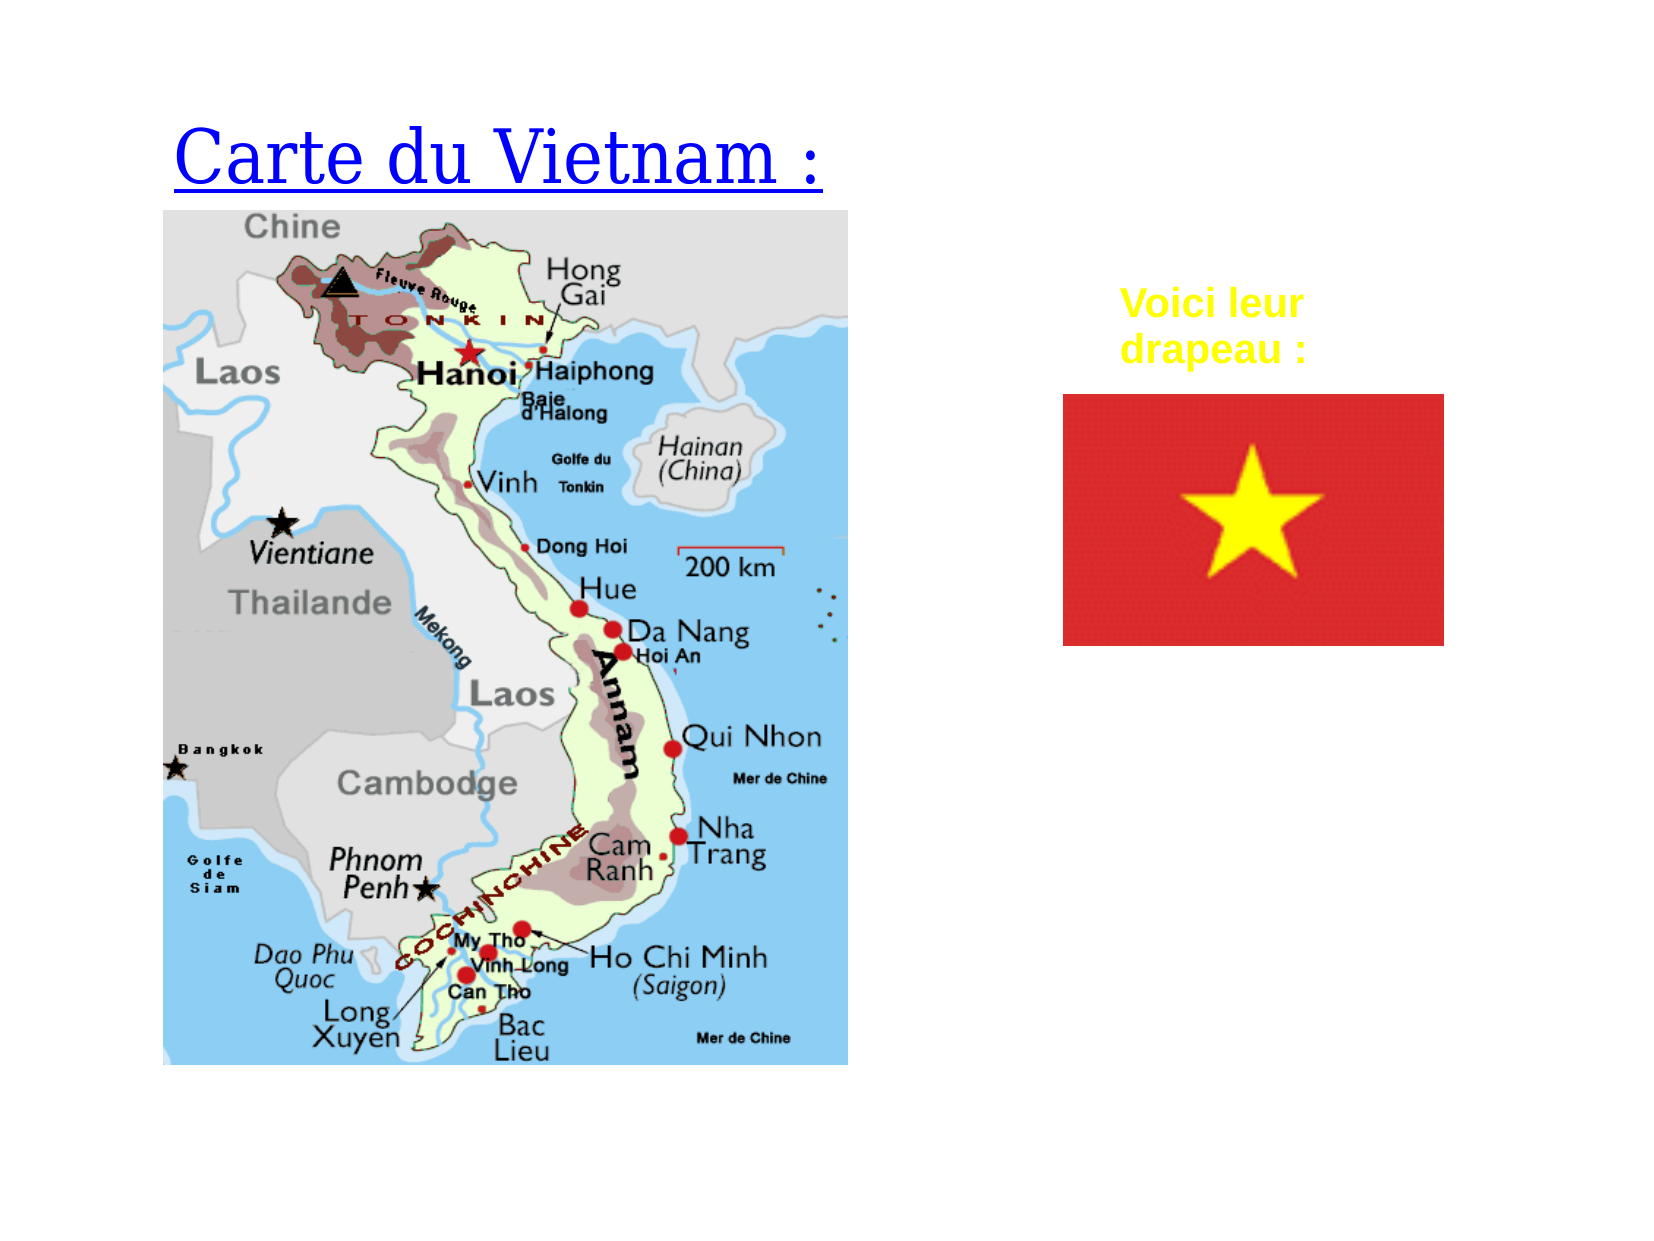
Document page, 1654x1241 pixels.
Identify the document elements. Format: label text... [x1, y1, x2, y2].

picture [1063, 394, 1444, 646]
text_box Carte du Vietnam : [159, 107, 1337, 210]
text_box Voici leur drapeau : [1105, 272, 1352, 382]
picture [163, 210, 848, 1065]
